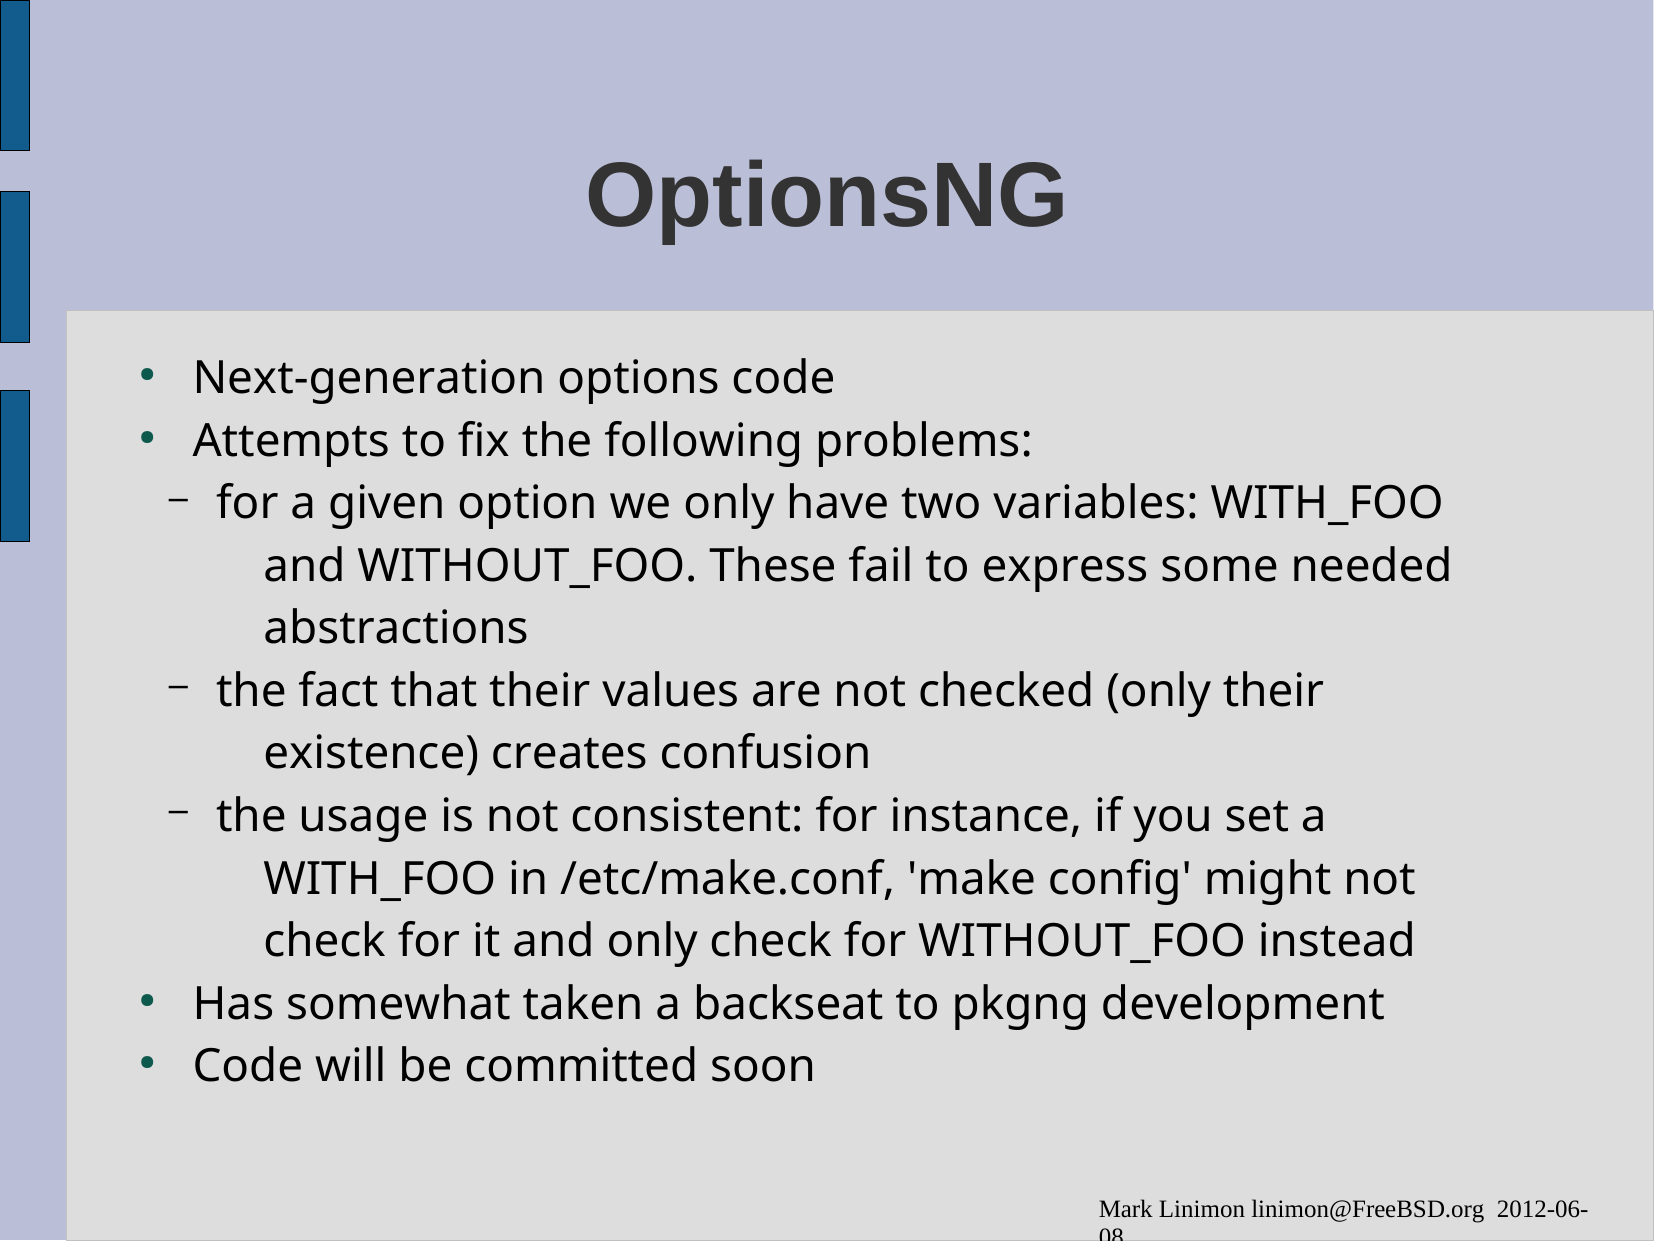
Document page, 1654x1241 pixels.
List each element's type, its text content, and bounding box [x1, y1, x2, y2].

text_box Mark Linimon linimon@FreeBSD.org 2012-06-08 [1098, 1195, 1613, 1224]
list Next-generation options code Attempts to fix the following problems: for a given option we only have two variables: WITH_FOO and WITHOUT_FOO. These fail to express some needed abstractions the fact that their values are not checked (only their existence) creates confusion the usage is not consistent: for instance, if you set a WITH_FOO in /etc/make.conf, 'make config' might not check for it and only check for WITHOUT_FOO instead Has somewhat taken a backseat to pkgng development Code will be committed soon [121, 344, 1534, 1164]
title OptionsNG [121, 91, 1534, 299]
